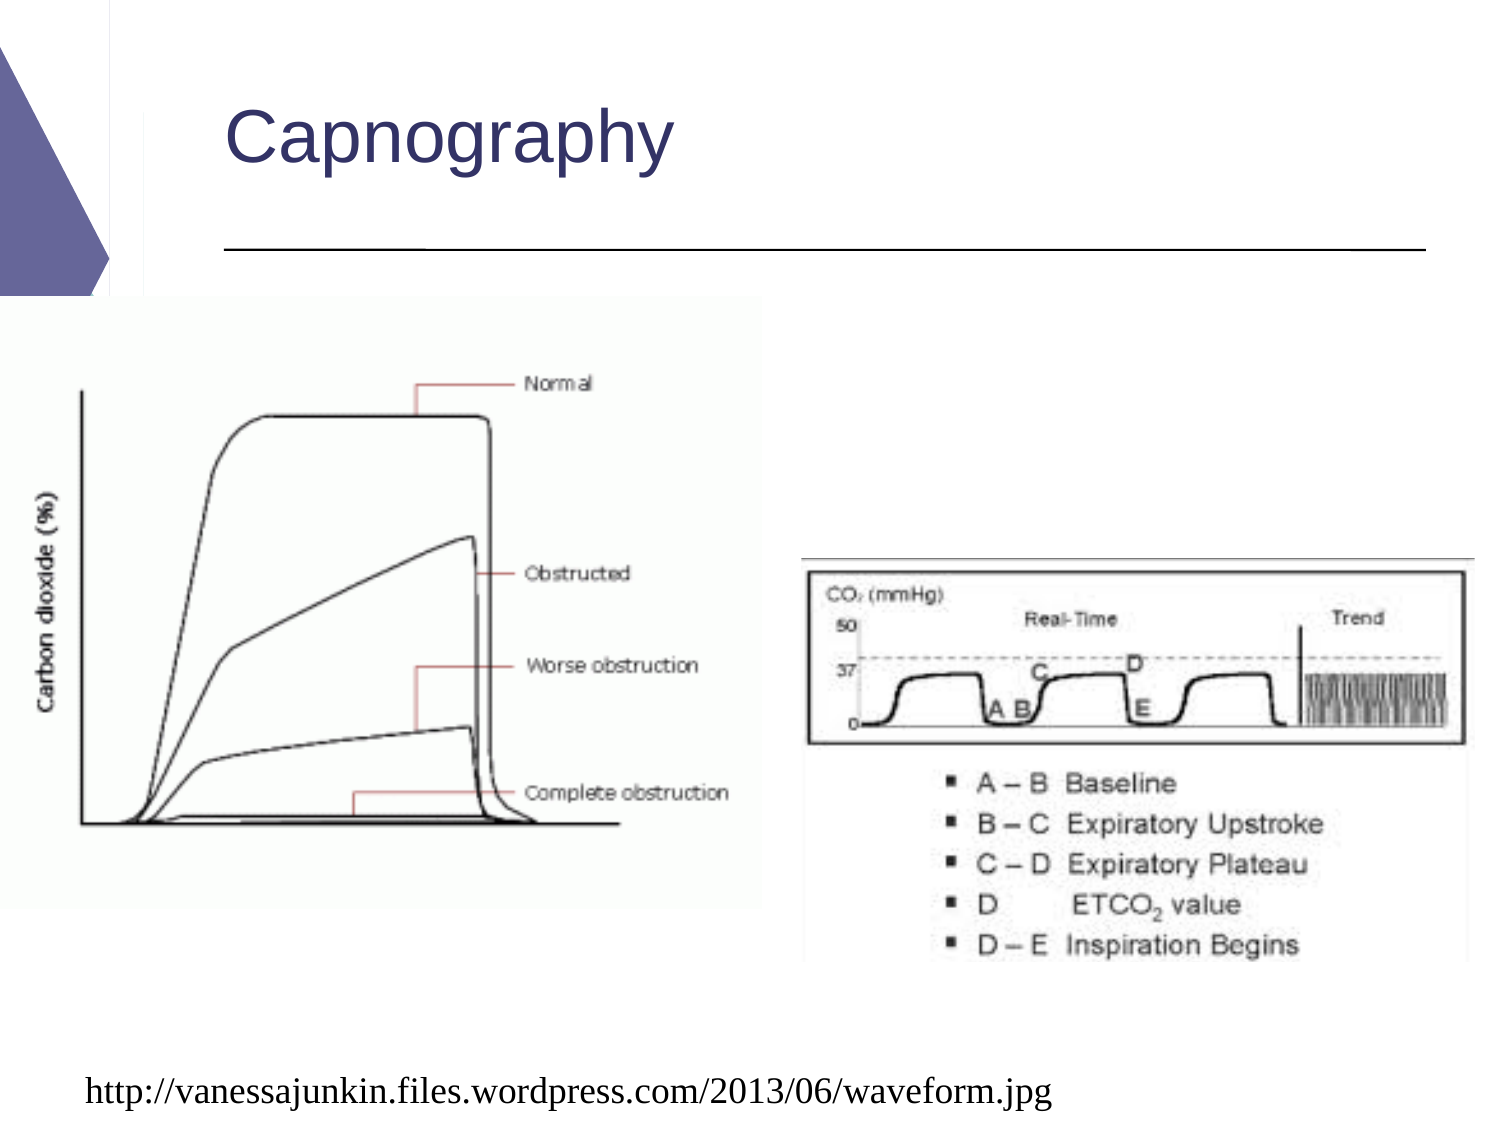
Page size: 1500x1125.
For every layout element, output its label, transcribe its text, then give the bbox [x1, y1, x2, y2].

picture [801, 558, 1475, 962]
picture [0, 296, 762, 909]
text_box http://vanessajunkin.files.wordpress.com/2013/06/waveform.jpg [70, 1062, 1150, 1123]
title Capnography [224, 41, 1424, 236]
